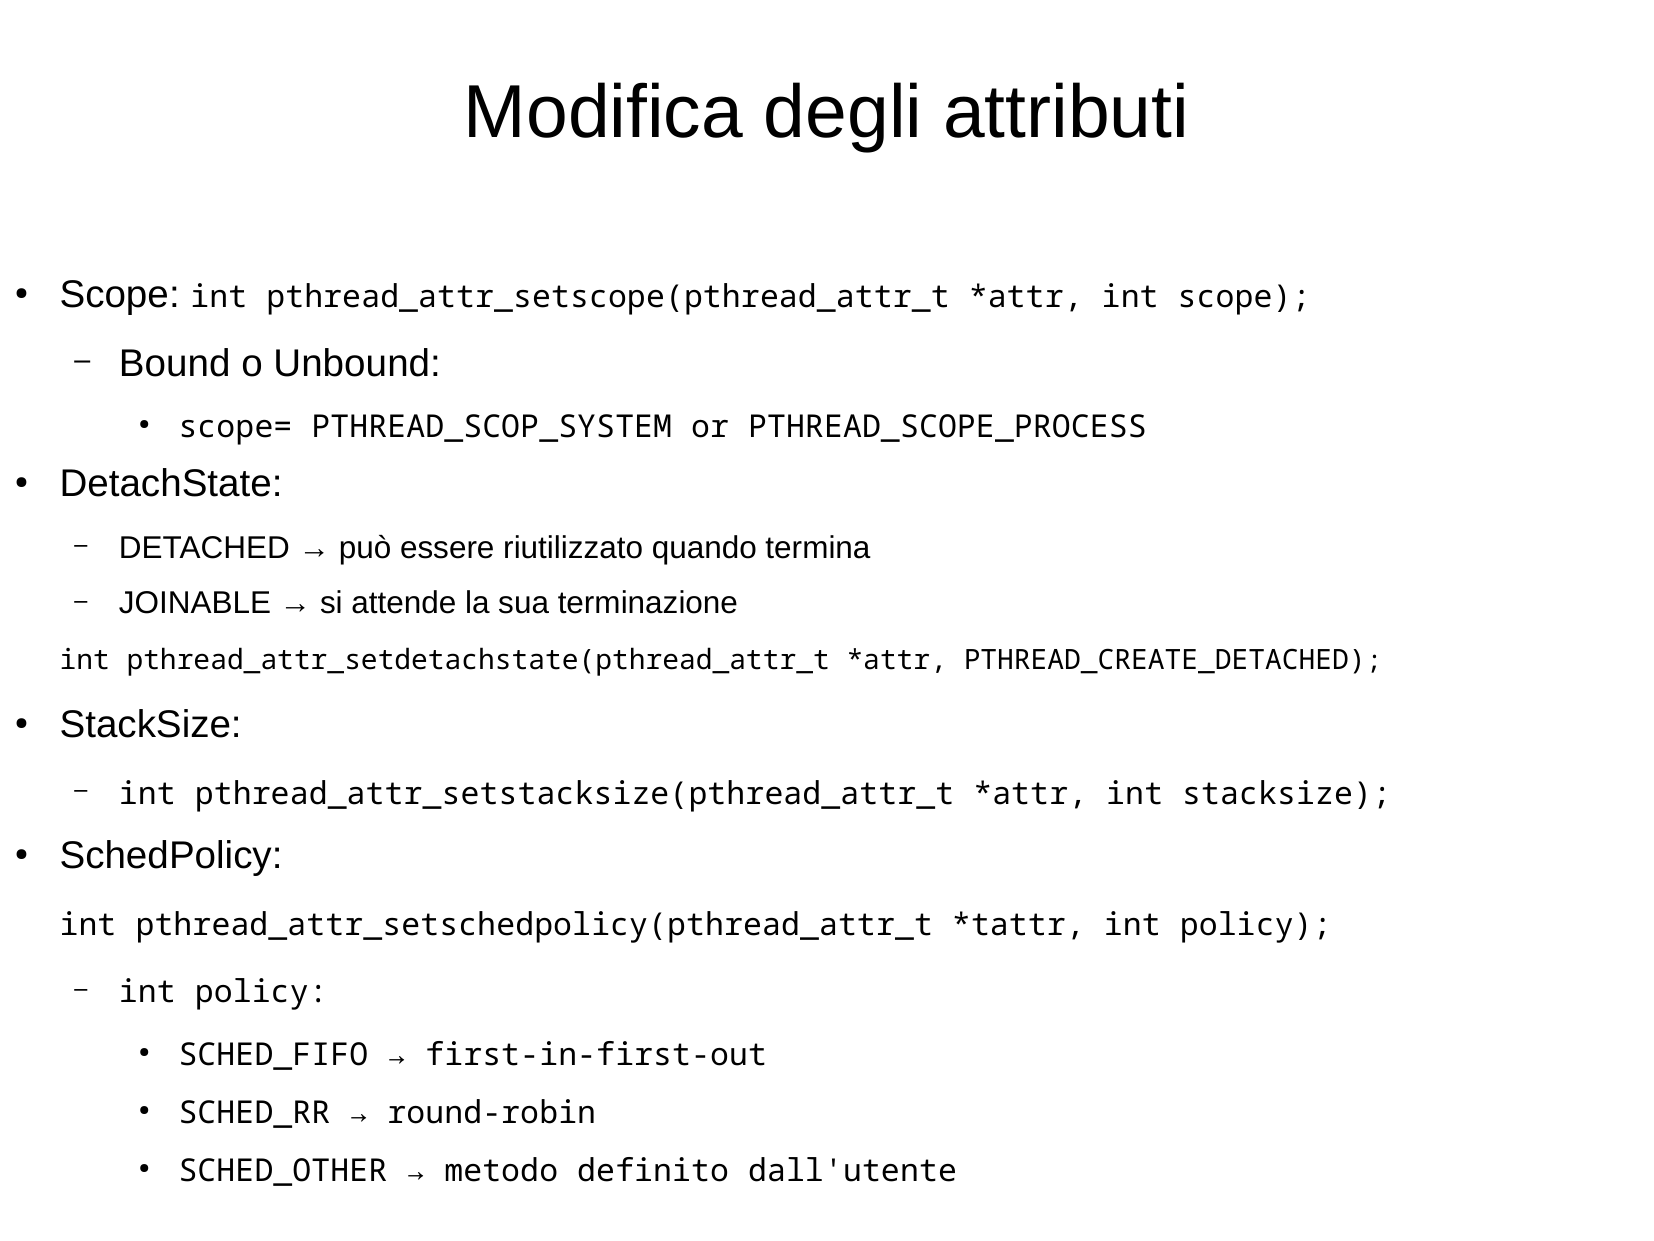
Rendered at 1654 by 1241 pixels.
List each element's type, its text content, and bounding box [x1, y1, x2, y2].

title Modifica degli attributi [82, 8, 1571, 216]
list Scope: int pthread_attr_setscope(pthread_attr_t *attr, int scope); Bound o Unbound: scope= PTHREAD_SCOP_SYSTEM or PTHREAD_SCOPE_PROCESS DetachState: DETACHED → può essere riutilizzato quando termina JOINABLE → si attende la sua terminazione int pthread_attr_setdetachstate(pthread_attr_t *attr, PTHREAD_CREATE_DETACHED); StackSize: int pthread_attr_setstacksize(pthread_attr_t *attr, int stacksize); SchedPolicy: int pthread_attr_setschedpolicy(pthread_attr_t *tattr, int policy); int policy: SCHED_FIFO → first-in-first-out SCHED_RR → round-robin SCHED_OTHER → metodo definito dall'utente [0, 272, 1654, 1198]
